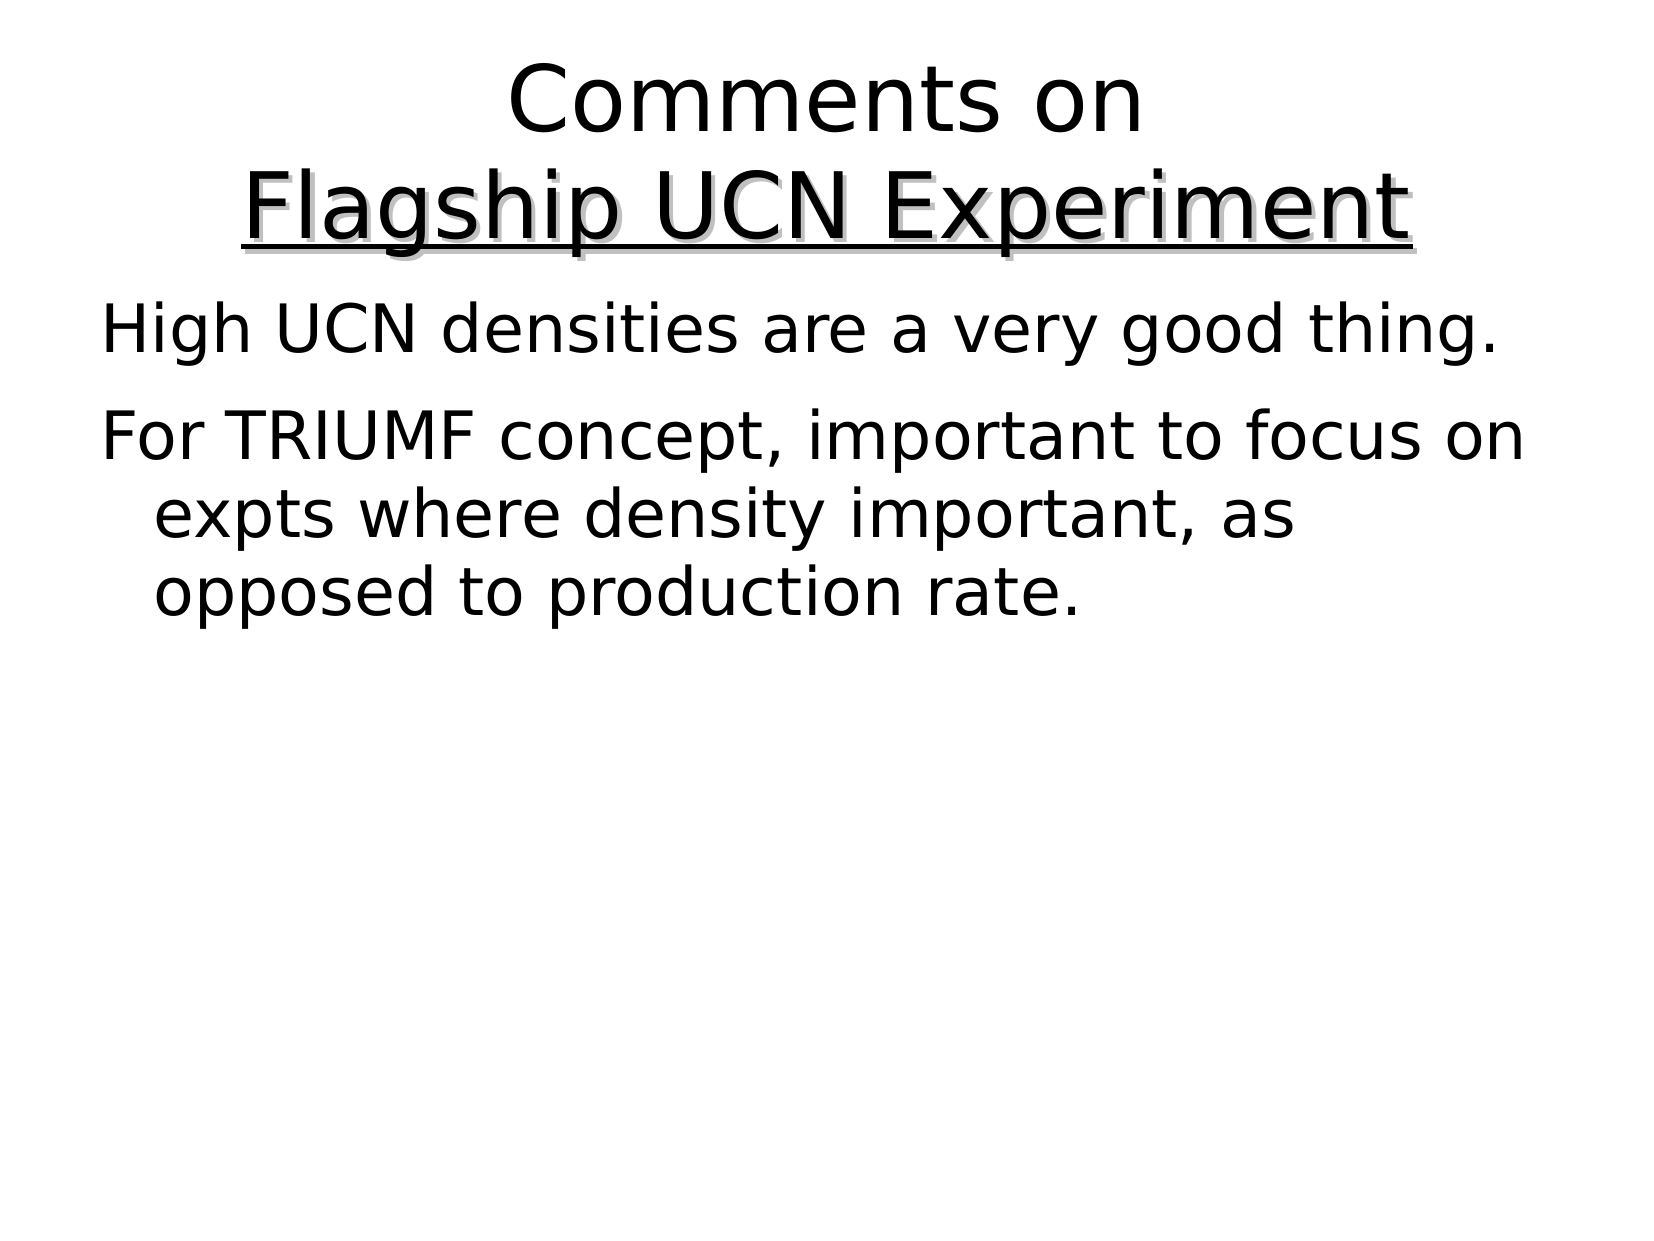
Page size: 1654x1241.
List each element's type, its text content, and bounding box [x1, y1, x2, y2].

title Comments on Flagship UCN Experiment [82, 45, 1571, 261]
list High UCN densities are a very good thing. For TRIUMF concept, important to focus on expts where density important, as opposed to production rate. [82, 290, 1571, 1094]
